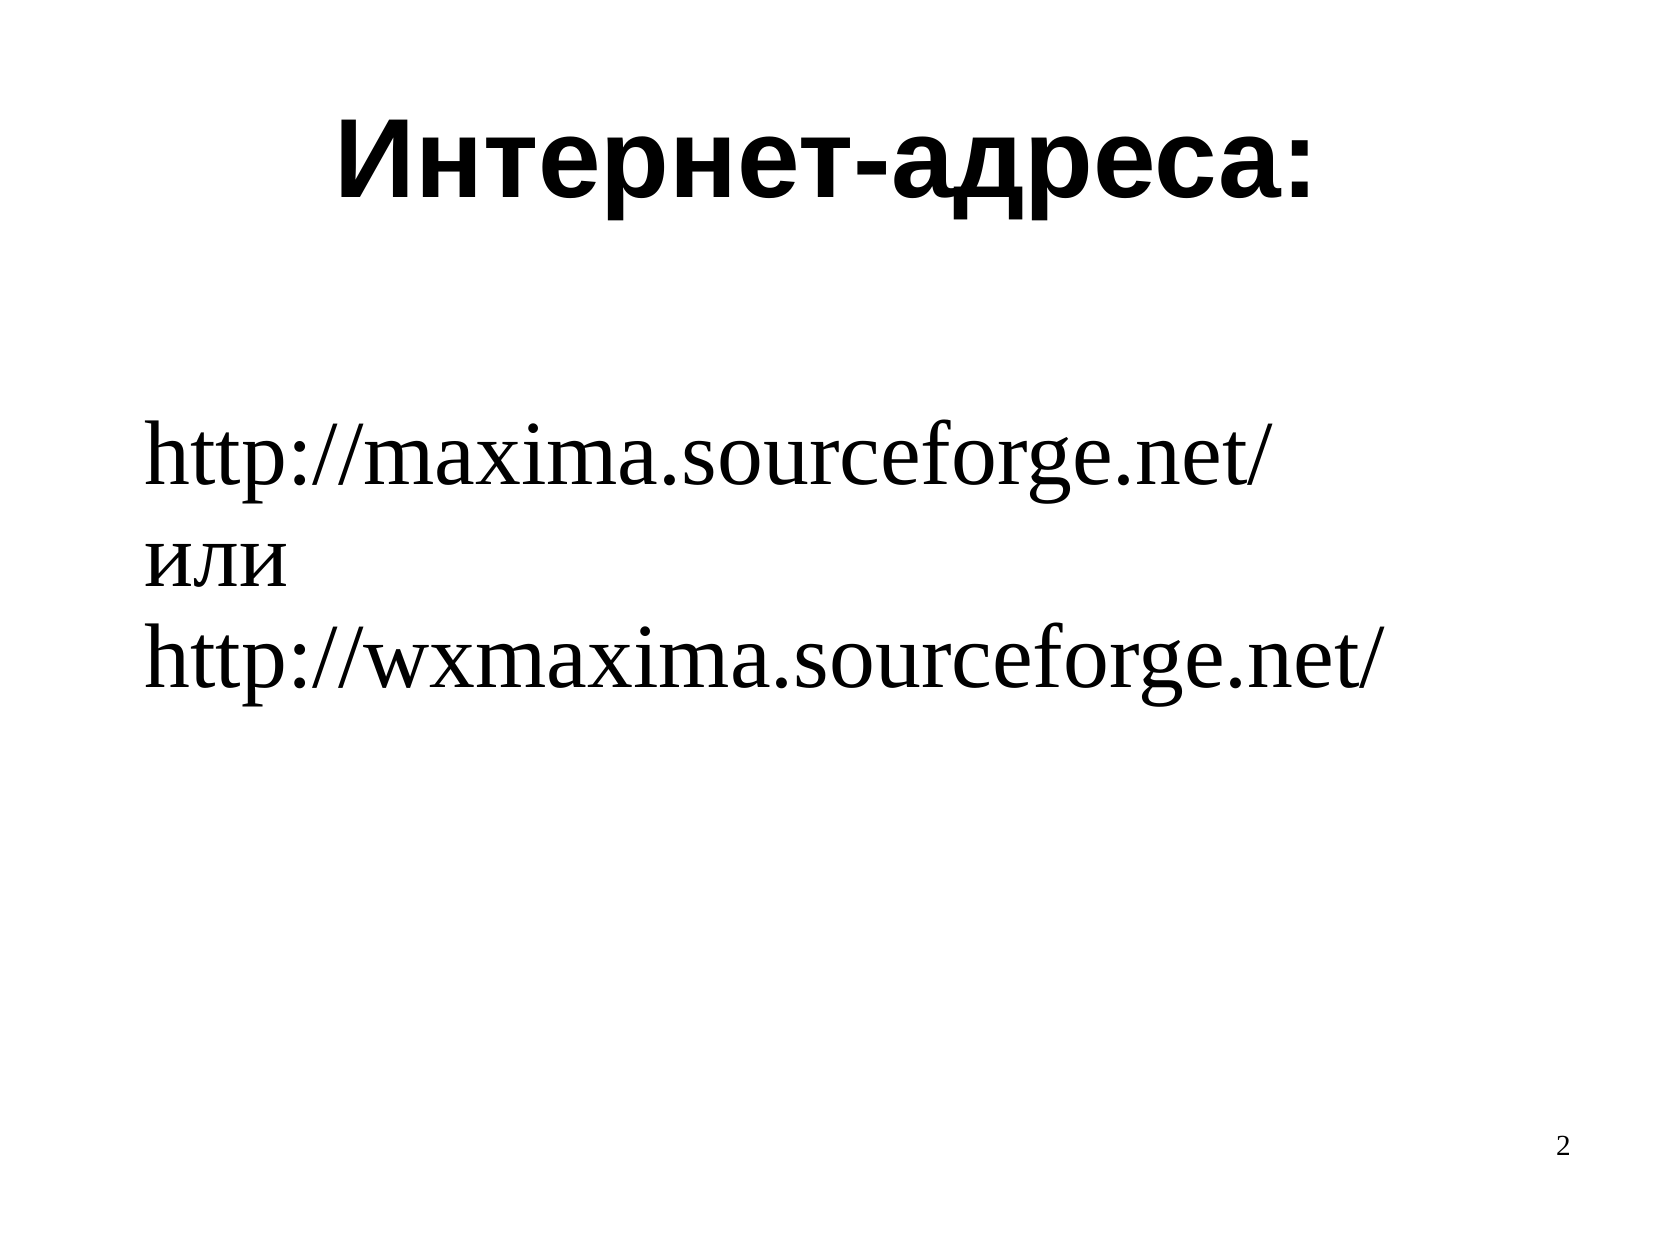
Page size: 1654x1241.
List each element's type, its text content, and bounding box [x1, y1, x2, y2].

text_box http://maxima.sourceforge.net/ или http://wxmaxima.sourceforge.net/ [129, 395, 1489, 898]
text_box Интернет-адреса: [147, 88, 1506, 229]
